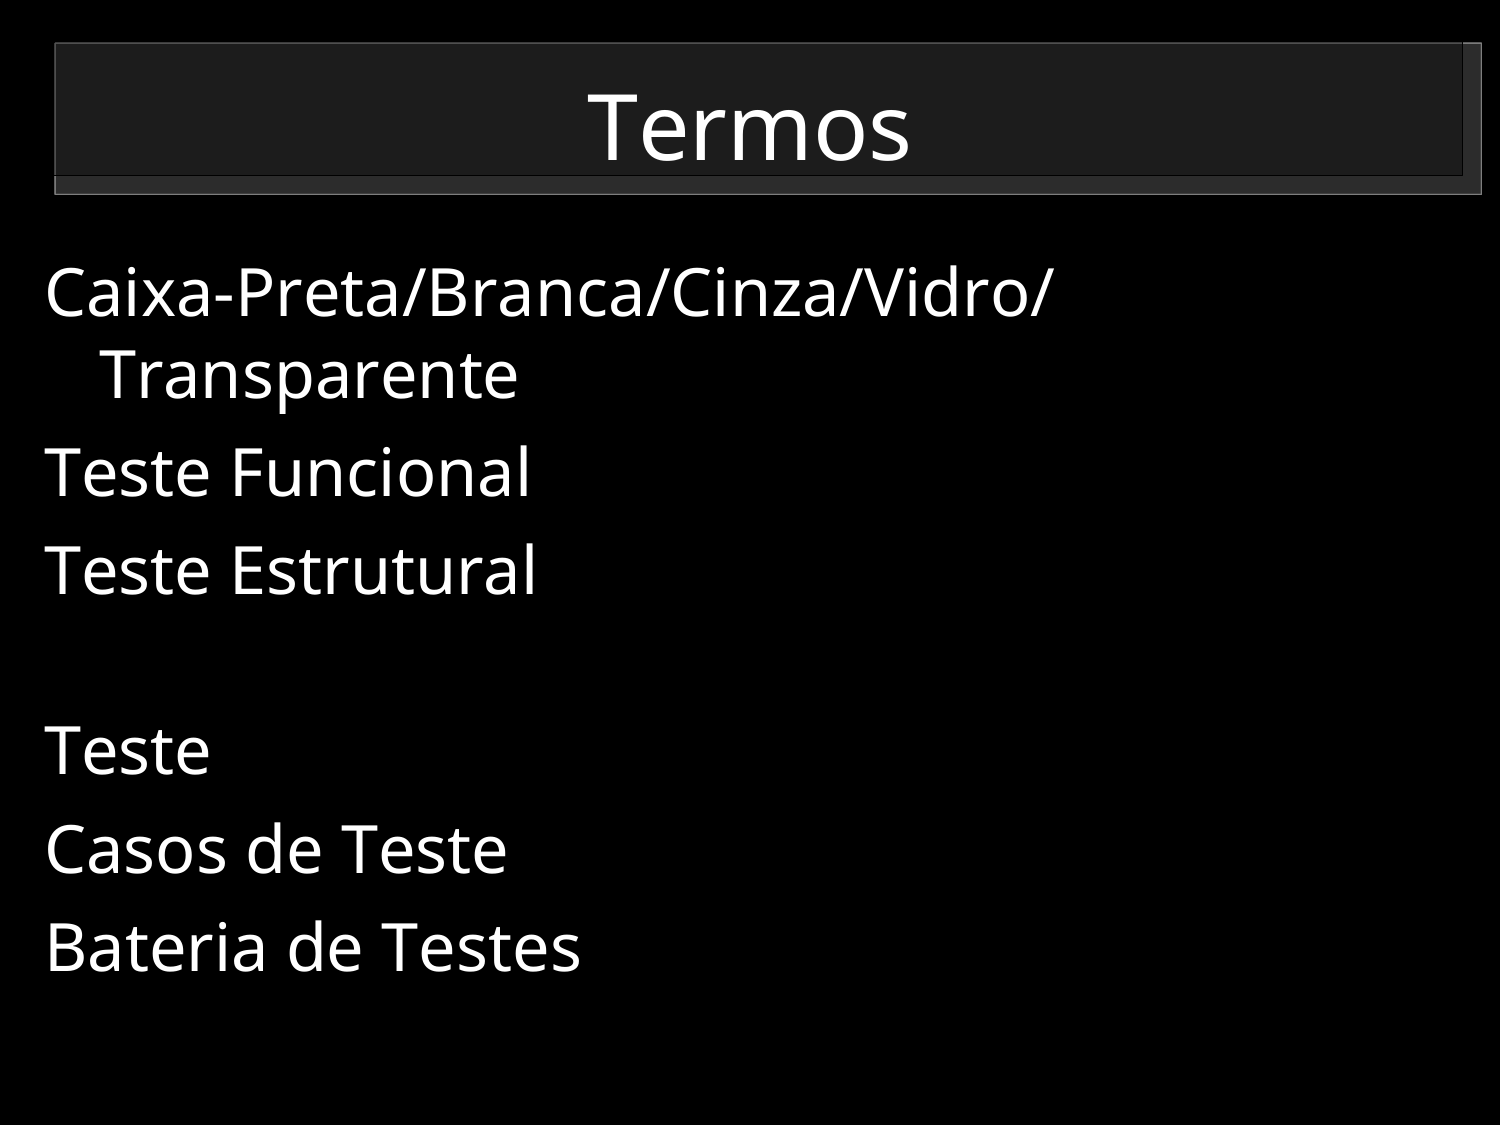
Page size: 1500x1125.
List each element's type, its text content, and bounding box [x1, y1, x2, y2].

list Caixa-Preta/Branca/Cinza/Vidro/Transparente Teste Funcional Teste Estrutural Teste Casos de Teste Bateria de Testes [29, 243, 1471, 1047]
title Termos [29, 30, 1471, 219]
